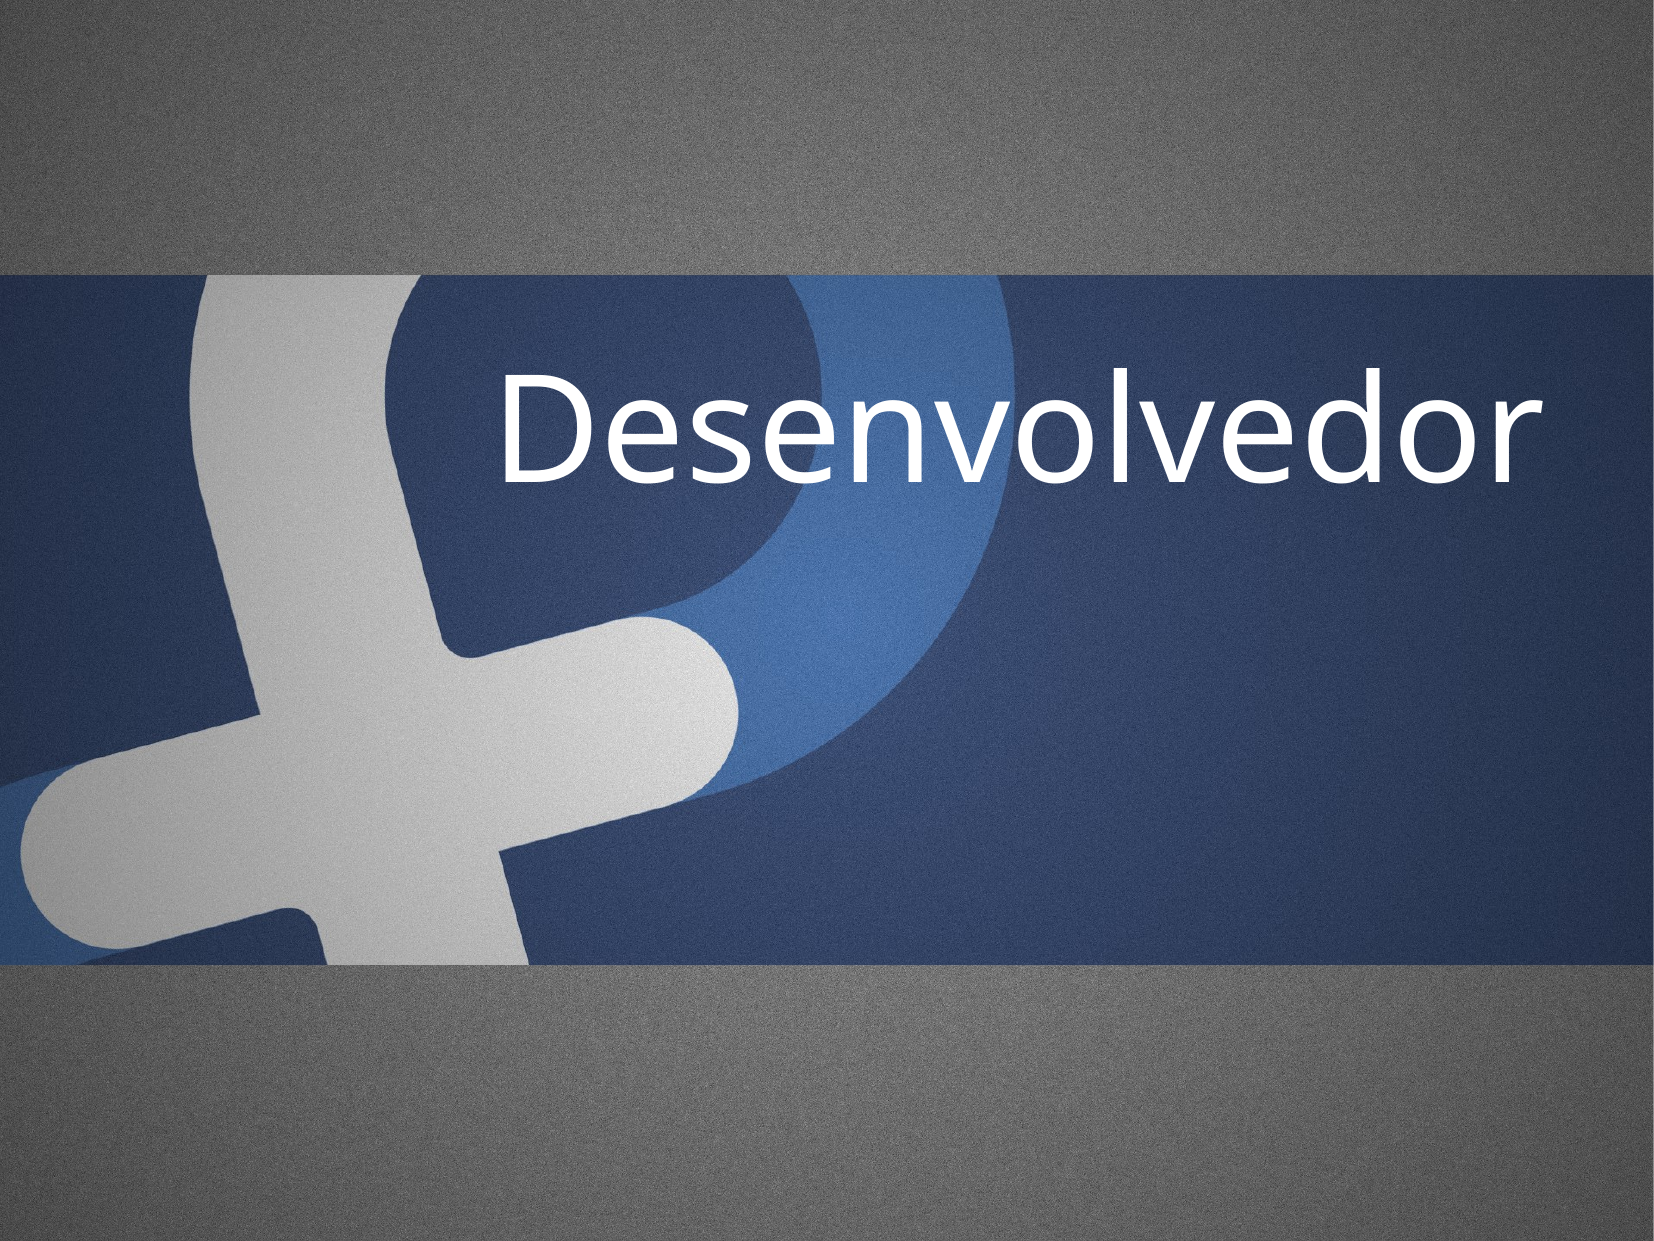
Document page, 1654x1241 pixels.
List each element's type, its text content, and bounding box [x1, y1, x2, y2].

text_box Desenvolvedor [432, 315, 1561, 654]
picture [0, 0, 1654, 1241]
